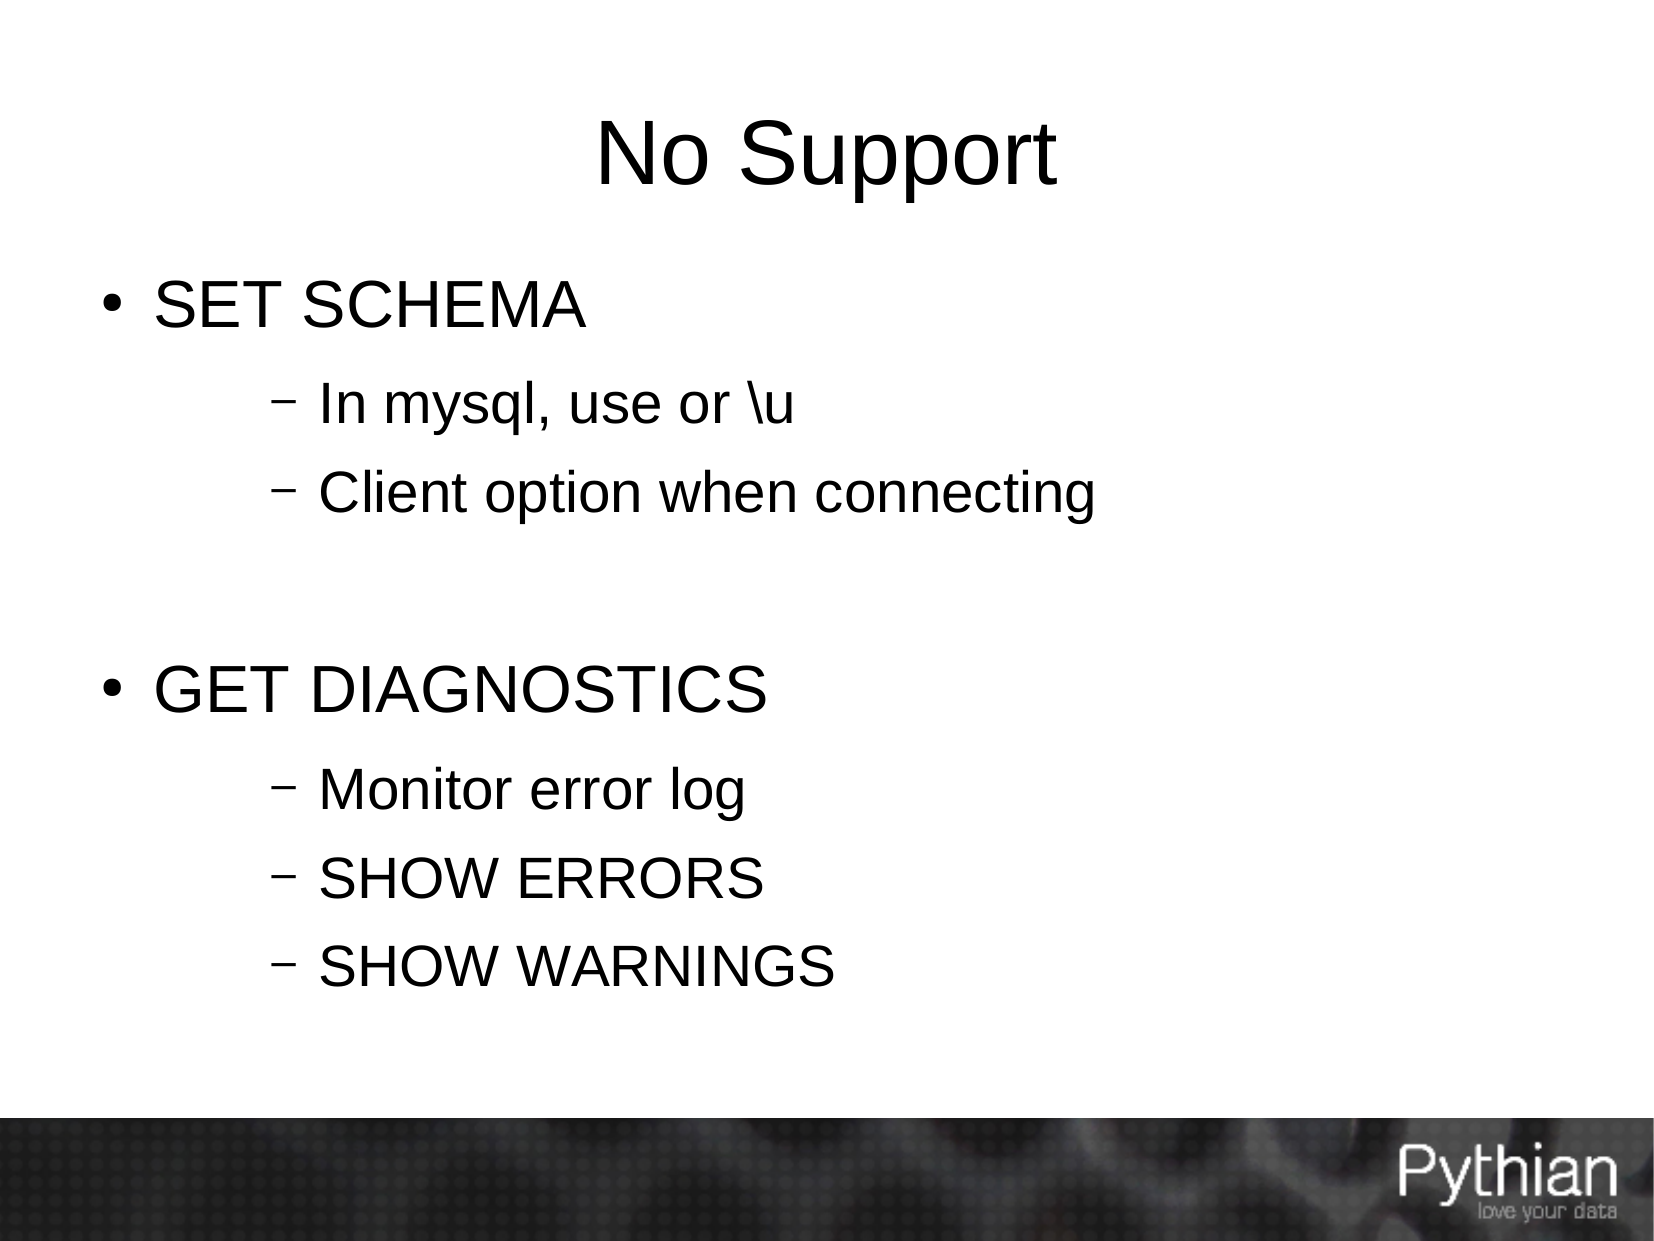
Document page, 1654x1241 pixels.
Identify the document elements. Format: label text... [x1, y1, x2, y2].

title No Support [82, 49, 1571, 257]
picture [0, 1118, 1654, 1241]
list SET SCHEMA In mysql, use or \u Client option when connecting GET DIAGNOSTICS Monitor error log SHOW ERRORS SHOW WARNINGS [82, 266, 1571, 1185]
